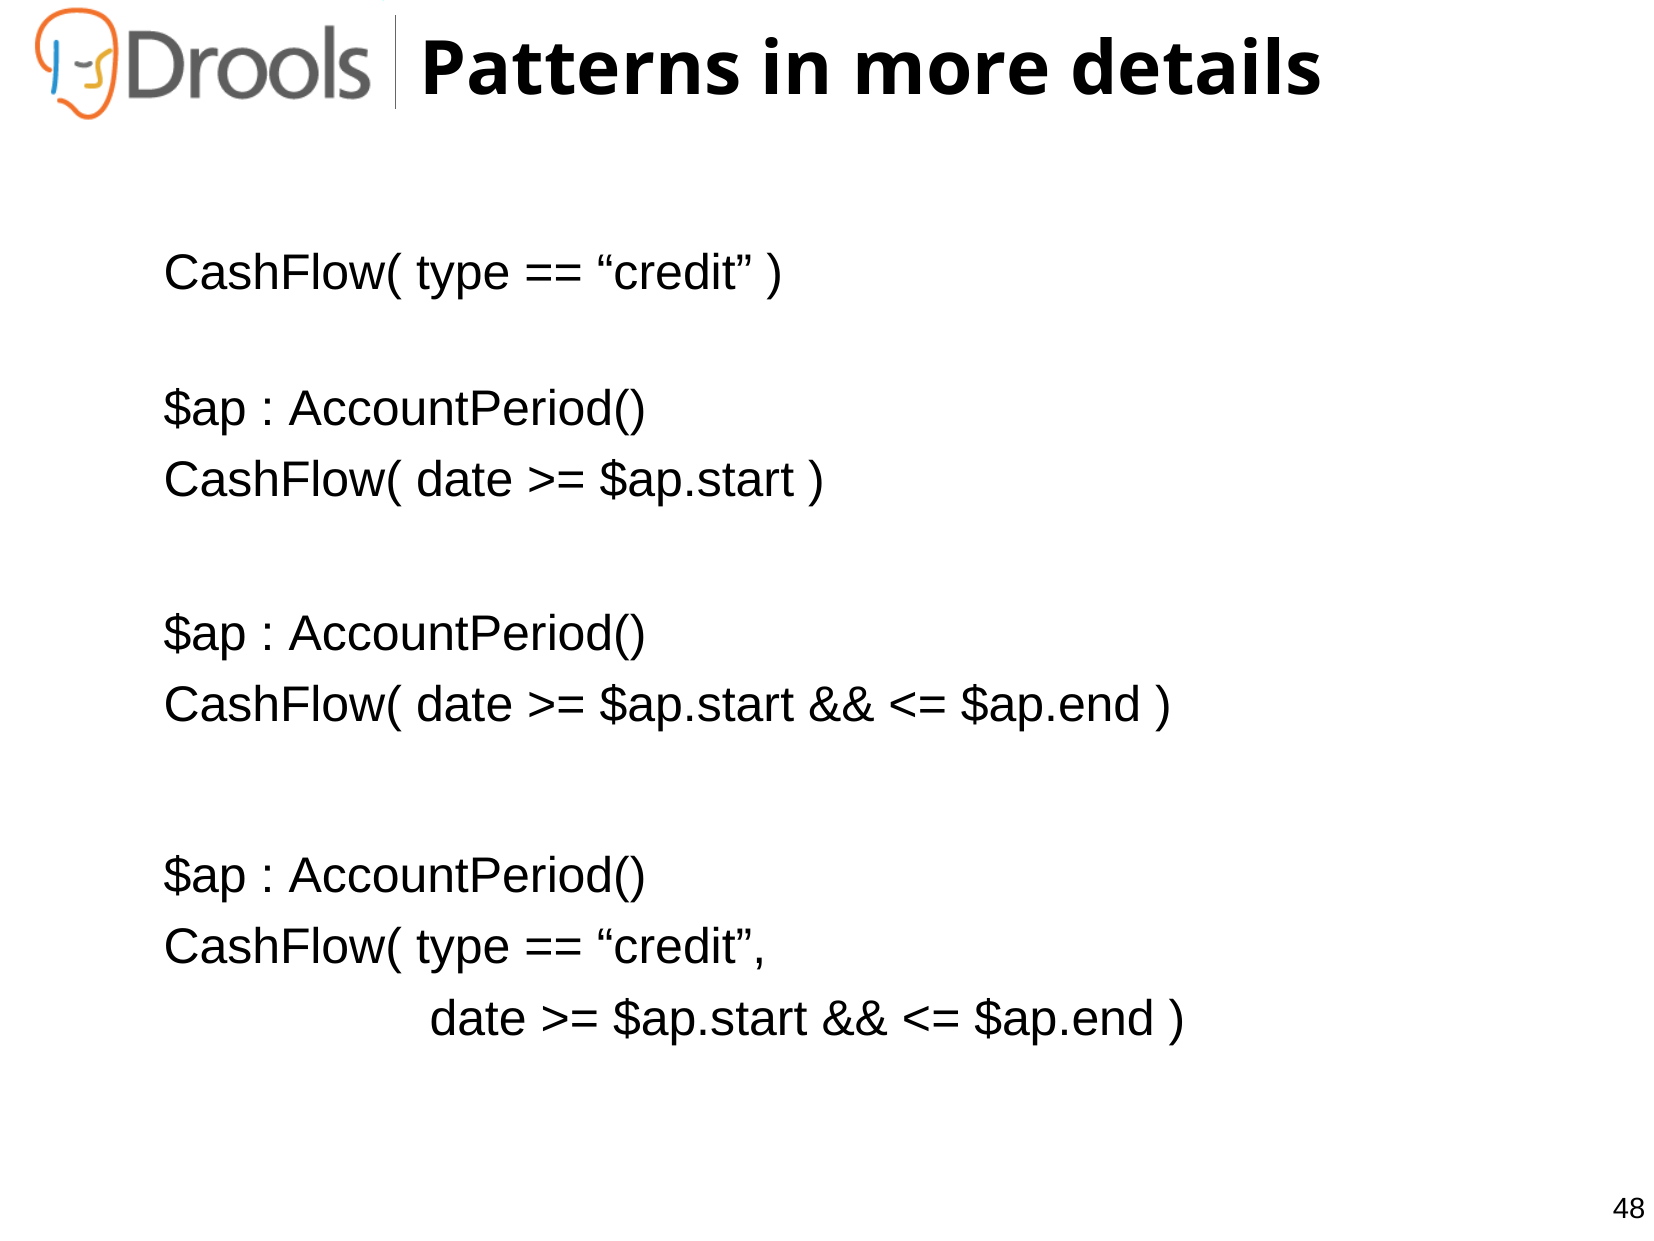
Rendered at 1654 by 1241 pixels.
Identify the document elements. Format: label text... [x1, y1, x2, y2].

list $ap : AccountPeriod() CashFlow( date >= $ap.start ) [163, 379, 1270, 508]
picture [29, 0, 384, 126]
list CashFlow( type == “credit” ) [163, 244, 1270, 355]
list $ap : AccountPeriod() CashFlow( type == “credit”, date >= $ap.start && <= $ap.end ) [163, 847, 1270, 1046]
list $ap : AccountPeriod() CashFlow( date >= $ap.start && <= $ap.end ) [163, 604, 1270, 733]
title Patterns in more details [419, 5, 1630, 125]
